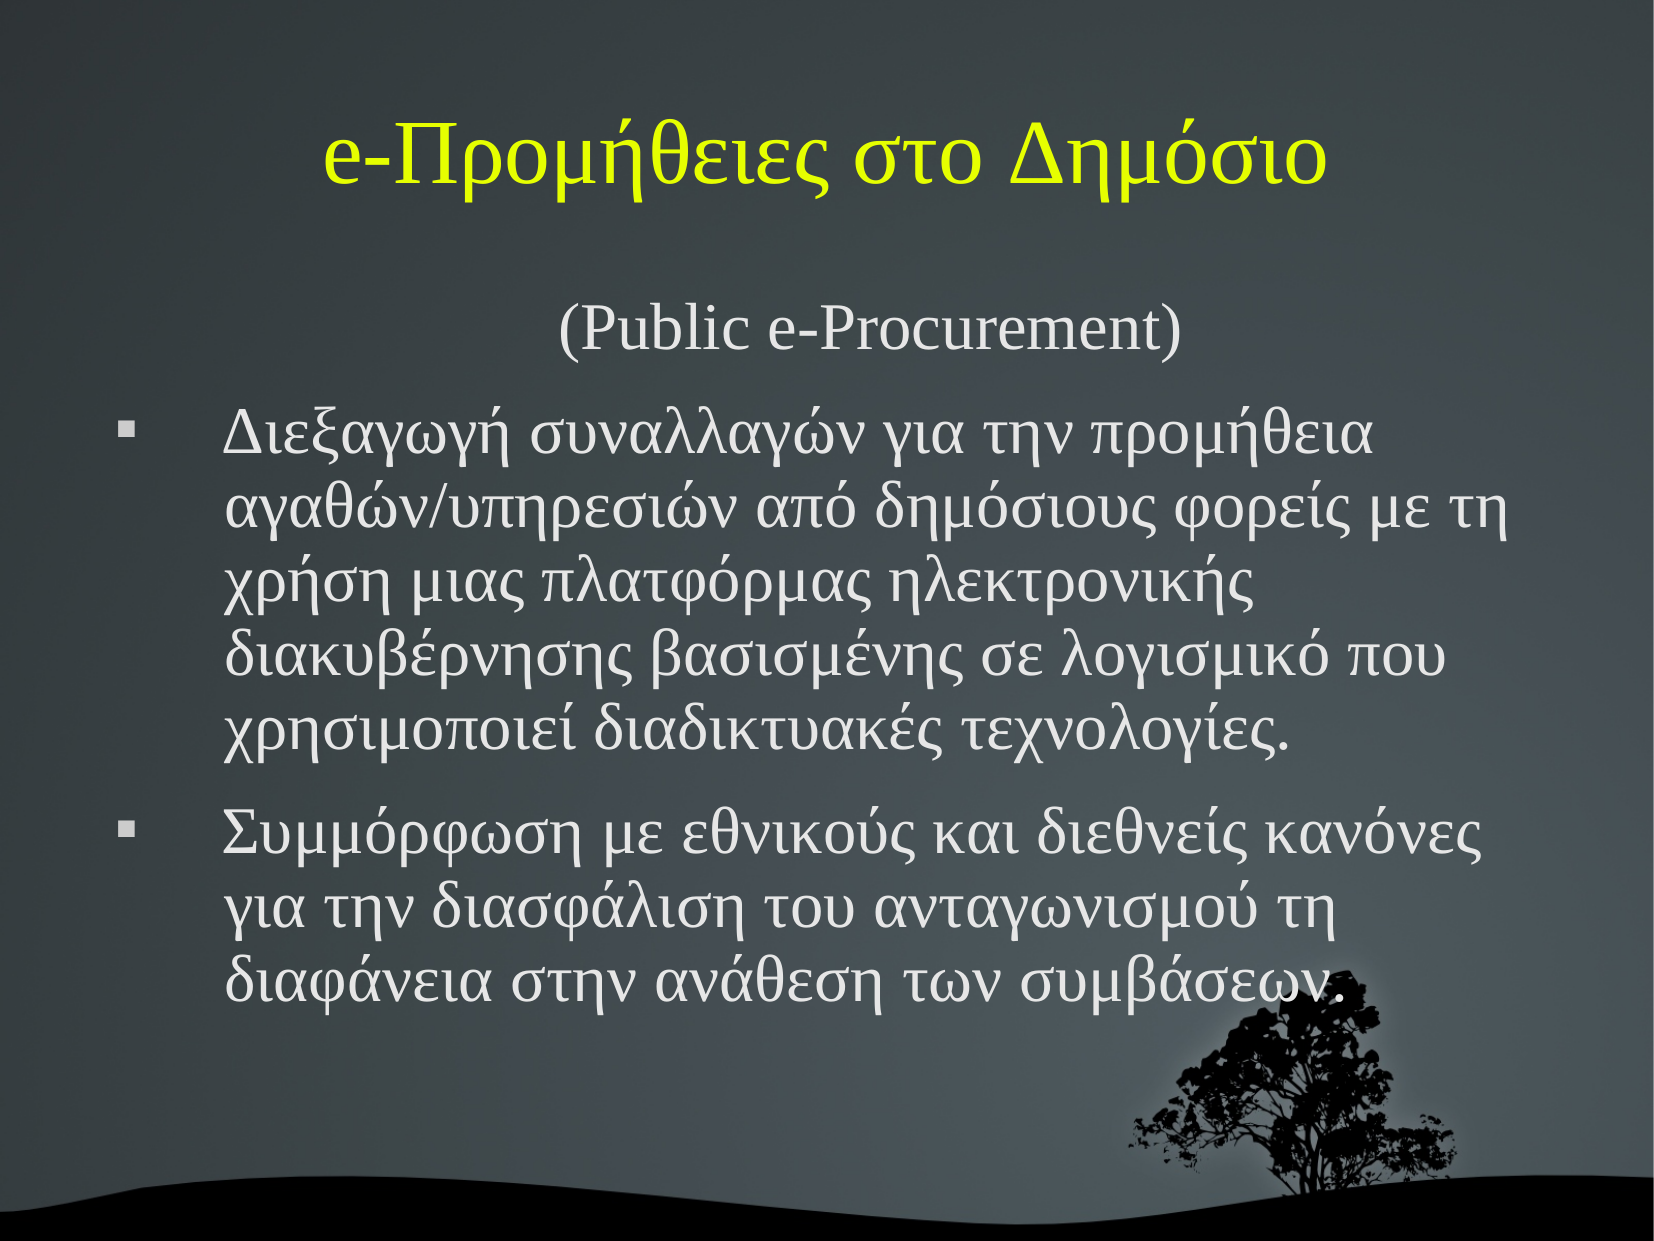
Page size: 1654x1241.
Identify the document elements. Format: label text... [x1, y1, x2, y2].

title e-Προμήθειες στο Δημόσιο [82, 49, 1571, 257]
list (Public e-Procurement) Διεξαγωγή συναλλαγών για την προμήθεια αγαθών/υπηρεσιών από δημόσιους φορείς με τη χρήση μιας πλατφόρμας ηλεκτρονικής διακυβέρνησης βασισμένης σε λογισμικό που χρησιμοποιεί διαδικτυακές τεχνολογίες. Συμμόρφωση με εθνικούς και διεθνείς κανόνες για την διασφάλιση του ανταγωνισμού τη διαφάνεια στην ανάθεση των συμβάσεων. [82, 290, 1571, 1094]
picture [0, 0, 1654, 1241]
